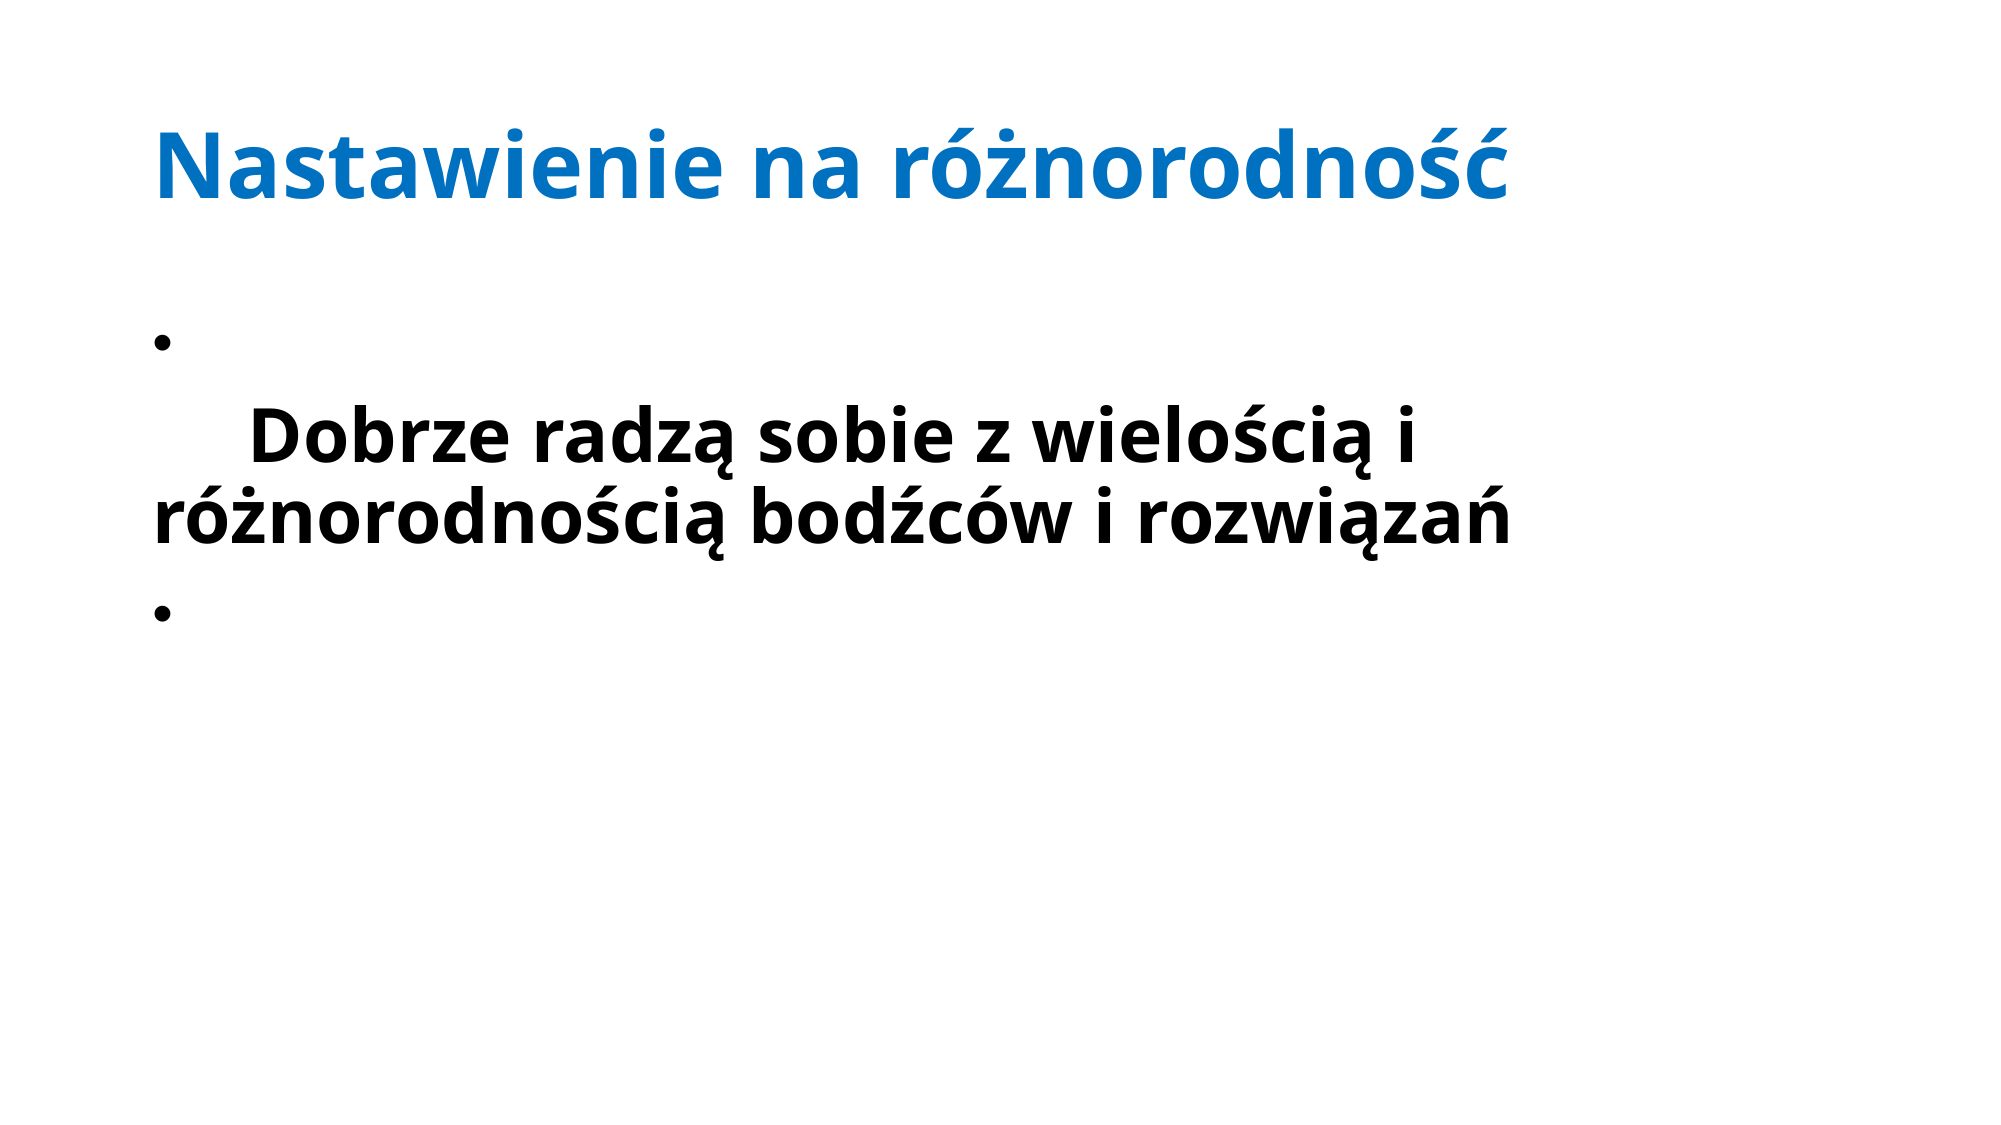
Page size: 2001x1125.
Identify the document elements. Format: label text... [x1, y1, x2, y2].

title Nastawienie na różnorodność [137, 59, 1863, 278]
list Dobrze radzą sobie z wielością i różnorodnością bodźców i rozwiązań [137, 299, 1863, 1014]
